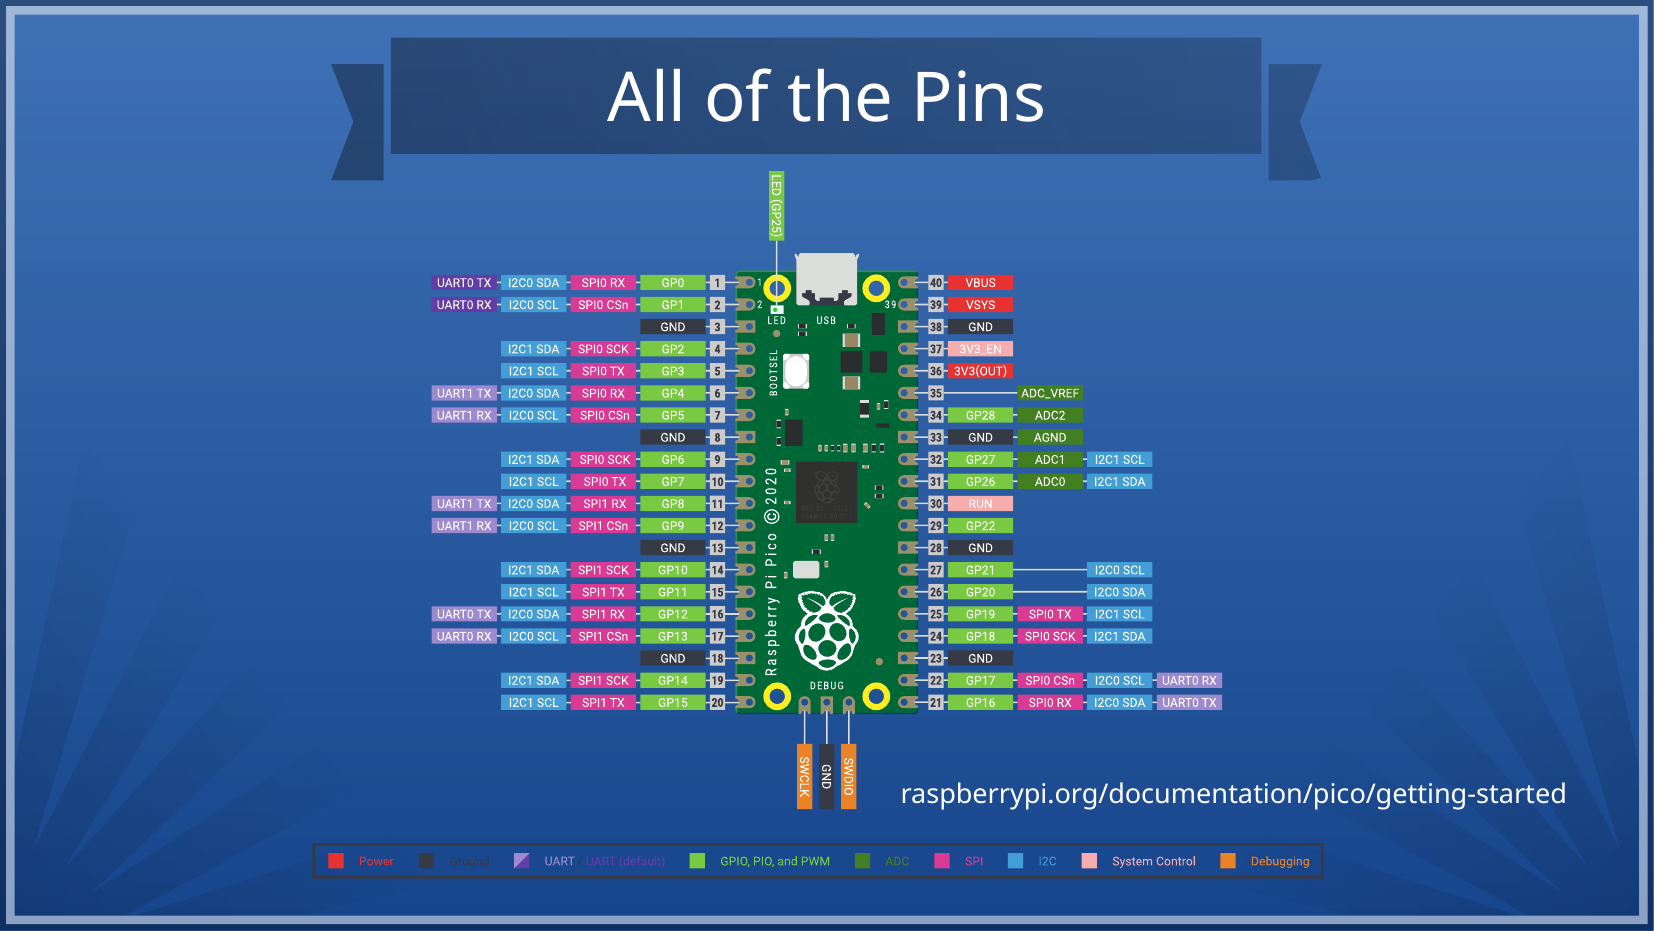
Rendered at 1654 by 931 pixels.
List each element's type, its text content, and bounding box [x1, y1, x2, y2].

title All of the Pins [389, 35, 1264, 147]
picture [187, 147, 1467, 916]
text_box raspberrypi.org/documentation/pico/getting-started [885, 767, 1625, 827]
